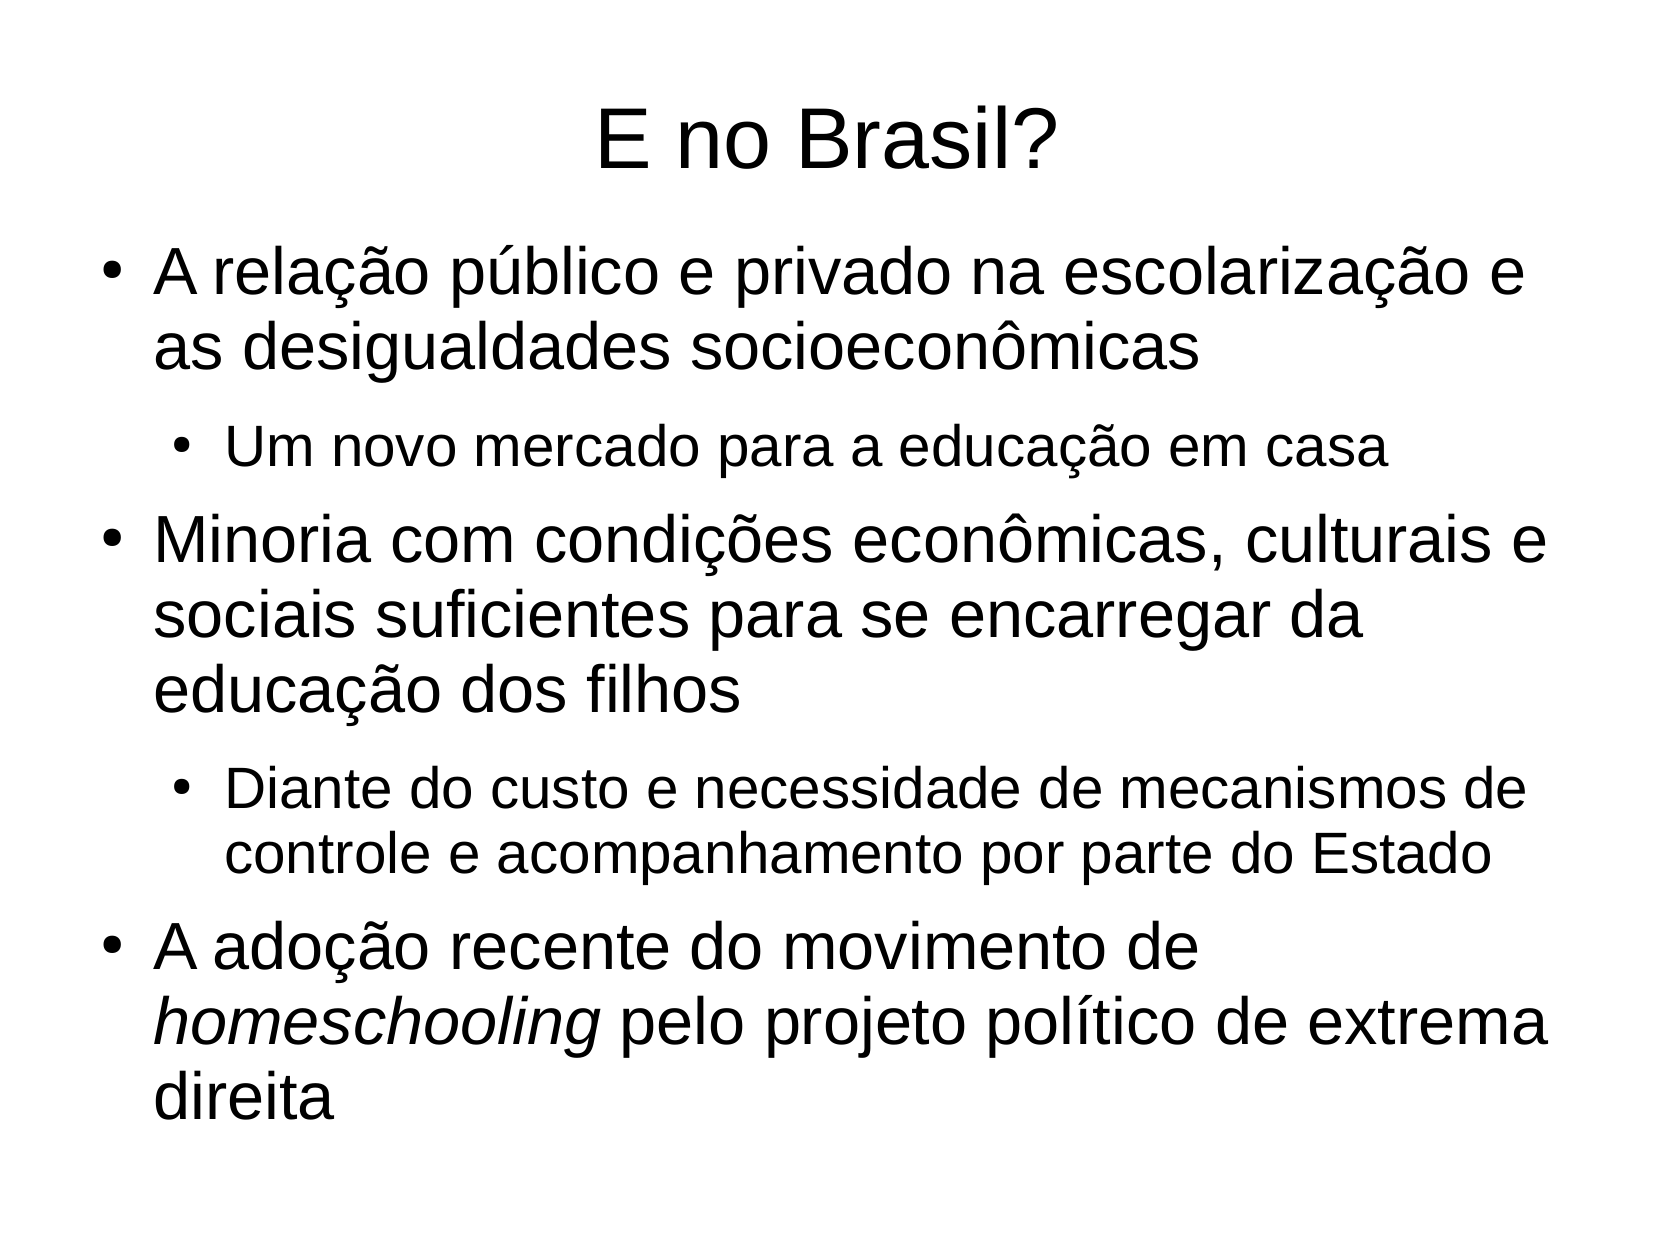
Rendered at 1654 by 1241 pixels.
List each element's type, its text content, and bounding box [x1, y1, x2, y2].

title E no Brasil? [82, 35, 1571, 234]
list A relação público e privado na escolarização e as desigualdades socioeconômicas Um novo mercado para a educação em casa Minoria com condições econômicas, culturais e sociais suficientes para se encarregar da educação dos filhos Diante do custo e necessidade de mecanismos de controle e acompanhamento por parte do Estado A adoção recente do movimento de homeschooling pelo projeto político de extrema direita [82, 234, 1571, 1134]
